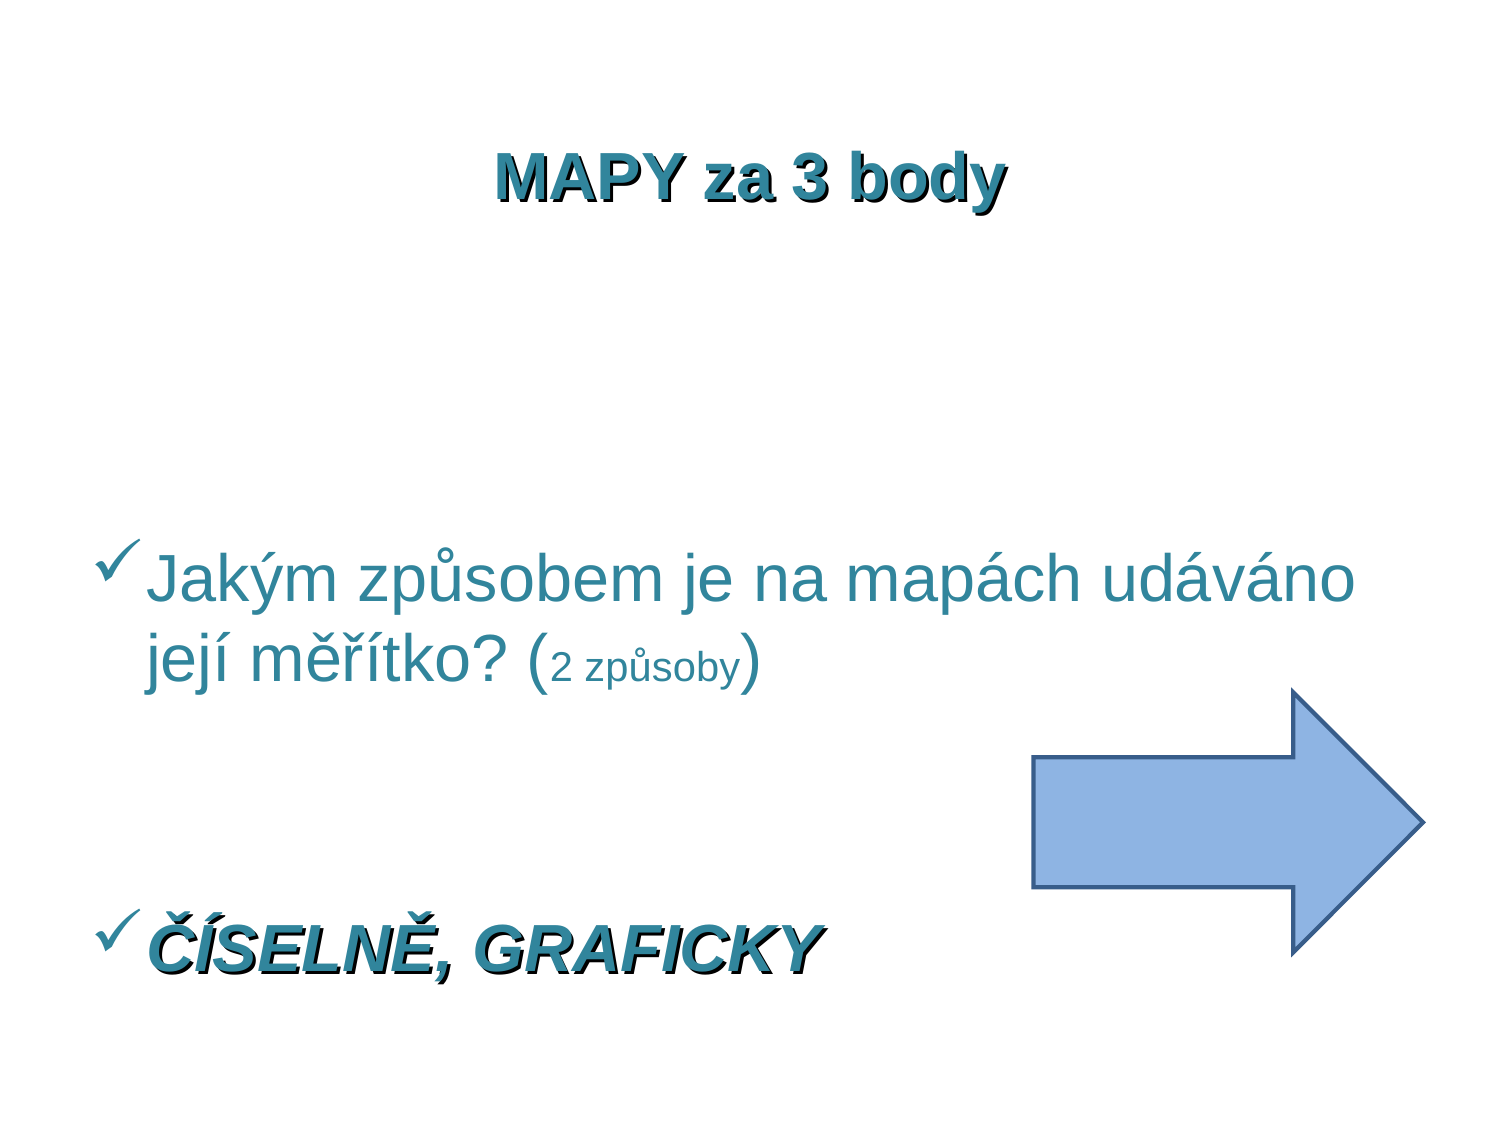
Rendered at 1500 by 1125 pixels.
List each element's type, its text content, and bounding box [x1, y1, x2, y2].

title MAPY za 3 body [75, 113, 1426, 233]
text_box [1033, 692, 1424, 953]
list Jakým způsobem je na mapách udáváno její měřítko? (2 způsoby) ČÍSELNĚ, GRAFICKY [75, 527, 1426, 1079]
